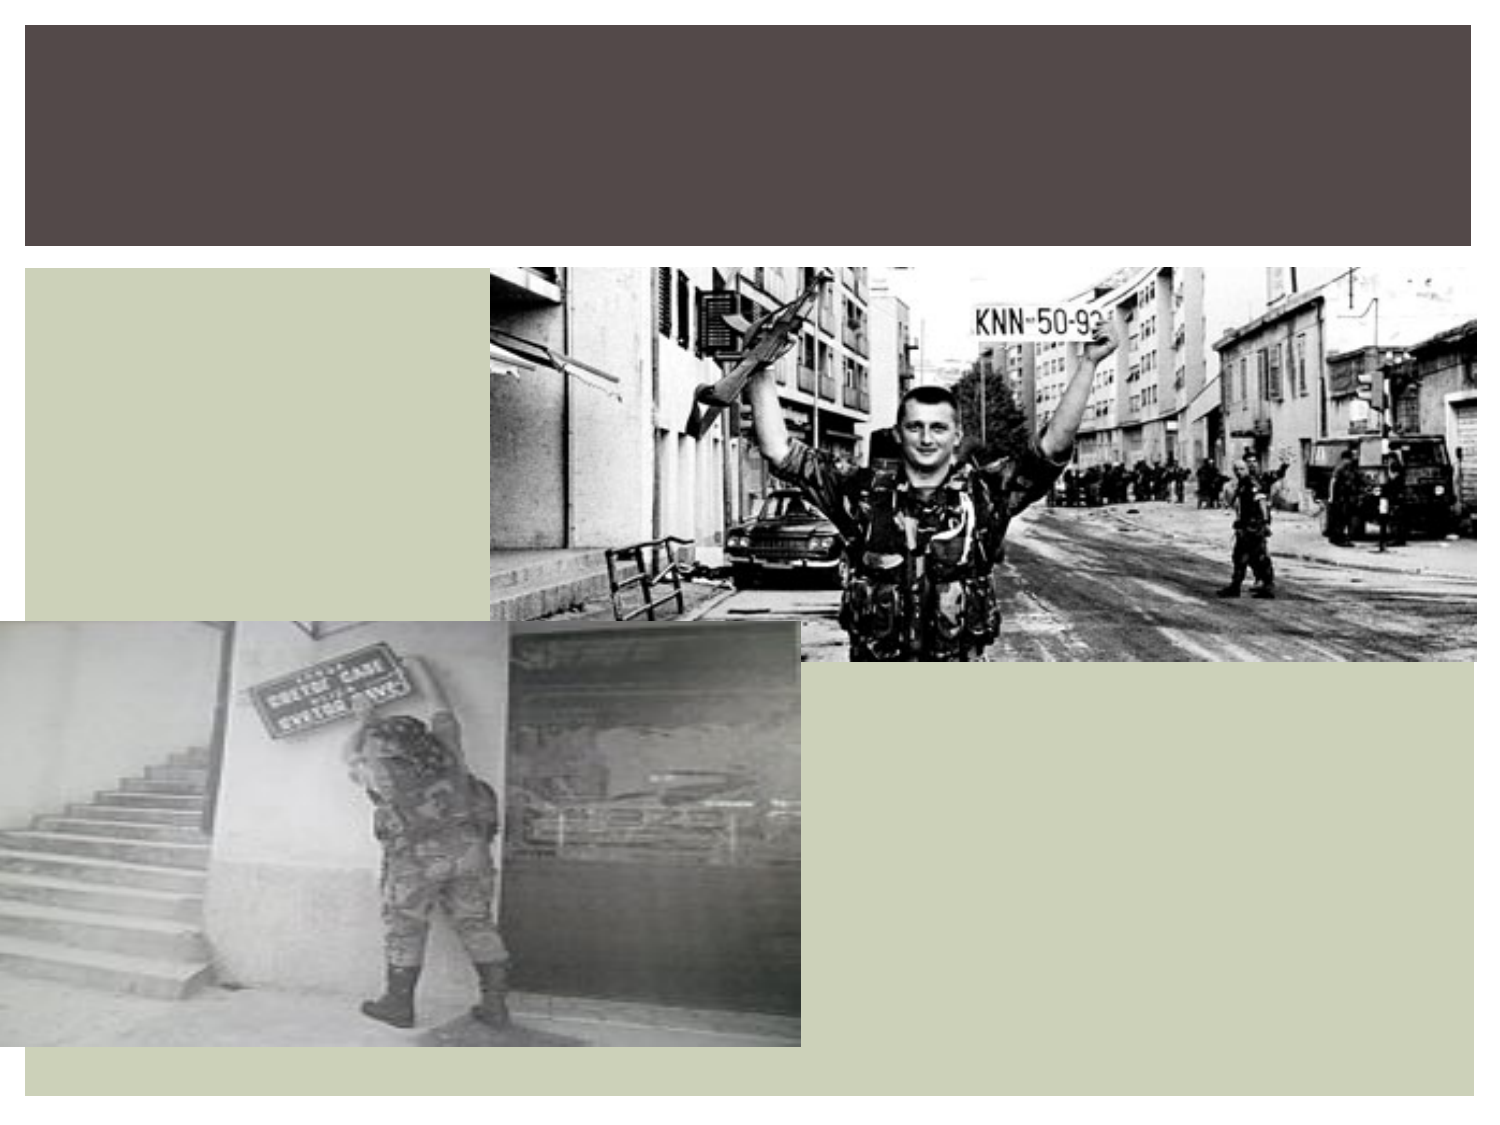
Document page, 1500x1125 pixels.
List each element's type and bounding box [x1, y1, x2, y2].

picture [0, 267, 1477, 1047]
